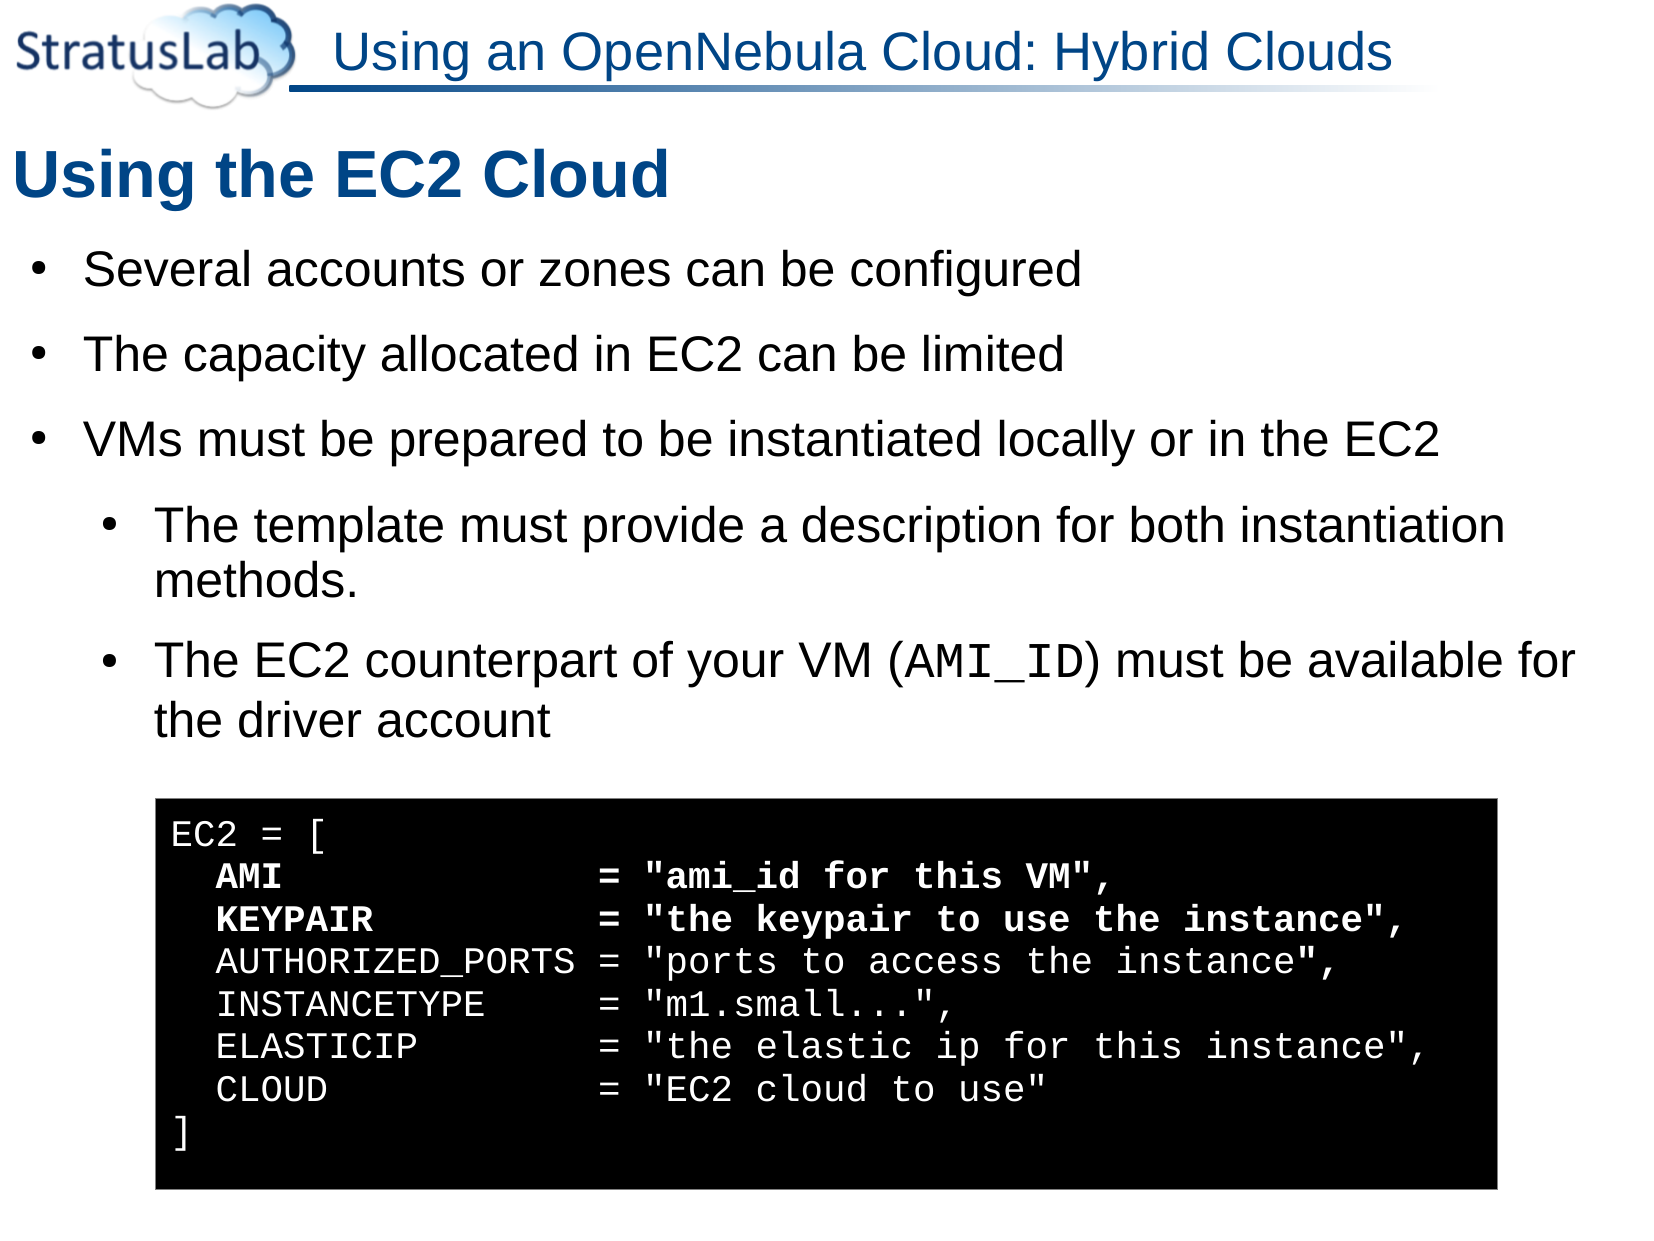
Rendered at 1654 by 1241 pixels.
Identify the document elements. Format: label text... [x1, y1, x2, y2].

text_box Using an OpenNebula Cloud: Hybrid Clouds [317, 14, 1411, 90]
picture [6, 0, 301, 117]
text_box [289, 85, 1640, 92]
text_box EC2 = [ AMI = "ami_id for this VM", KEYPAIR = "the keypair to use the instance", AUTHORIZED_PORTS = "ports to access the instance", INSTANCETYPE = "m1.small...", ELASTICIP = "the elastic ip for this instance", CLOUD = "EC2 cloud to use" ] [155, 798, 1498, 1190]
list Using the EC2 Cloud Several accounts or zones can be configured The capacity allocated in EC2 can be limited VMs must be prepared to be instantiated locally or in the EC2 The template must provide a description for both instantiation methods. The EC2 counterpart of your VM (AMI_ID) must be available for the driver account [11, 136, 1651, 941]
